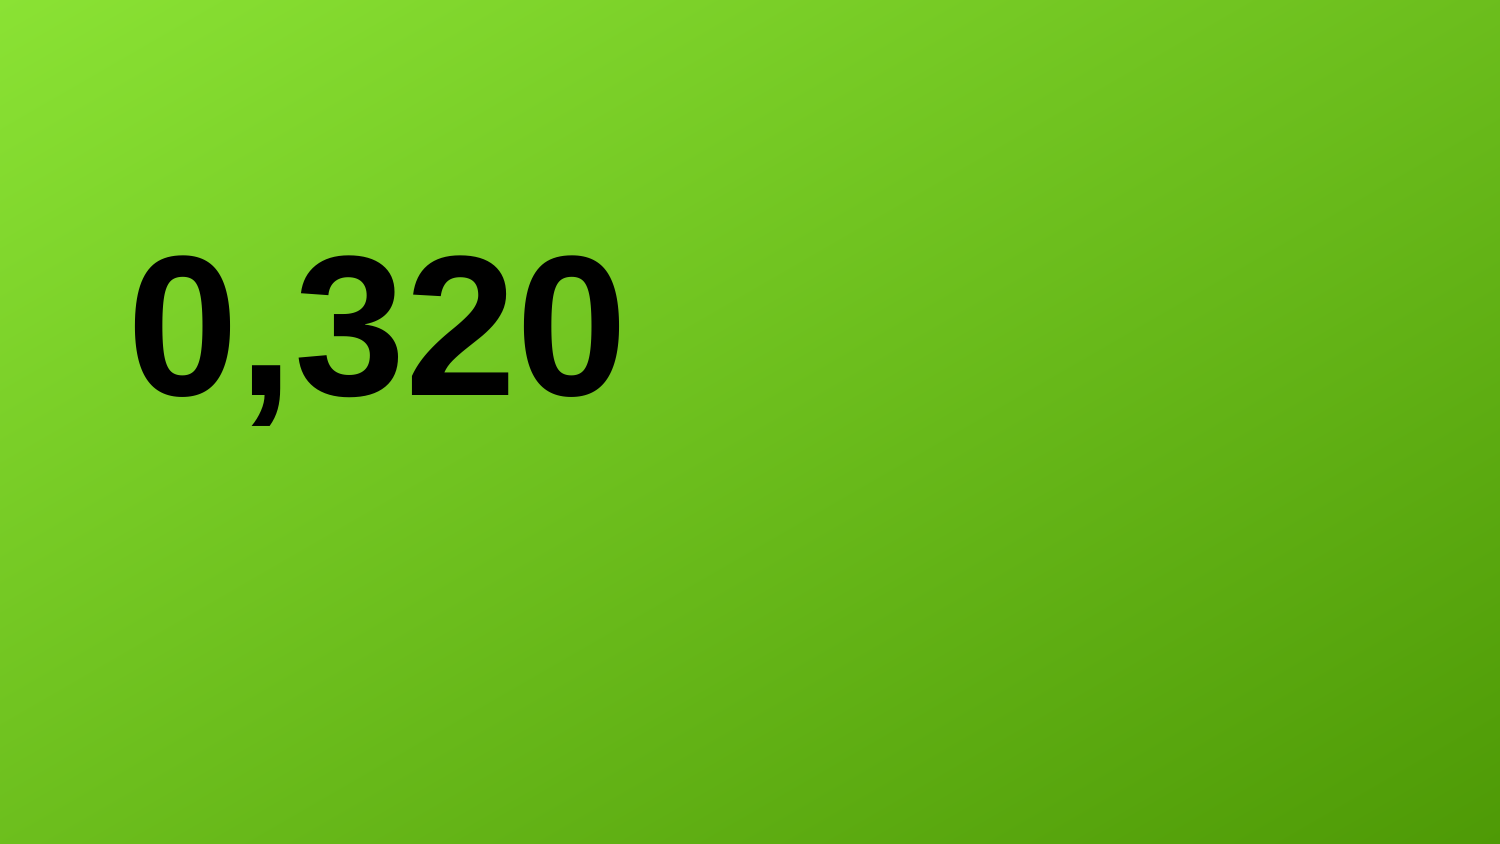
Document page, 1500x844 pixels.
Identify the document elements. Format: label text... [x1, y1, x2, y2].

title 0,320 [112, 259, 1388, 450]
